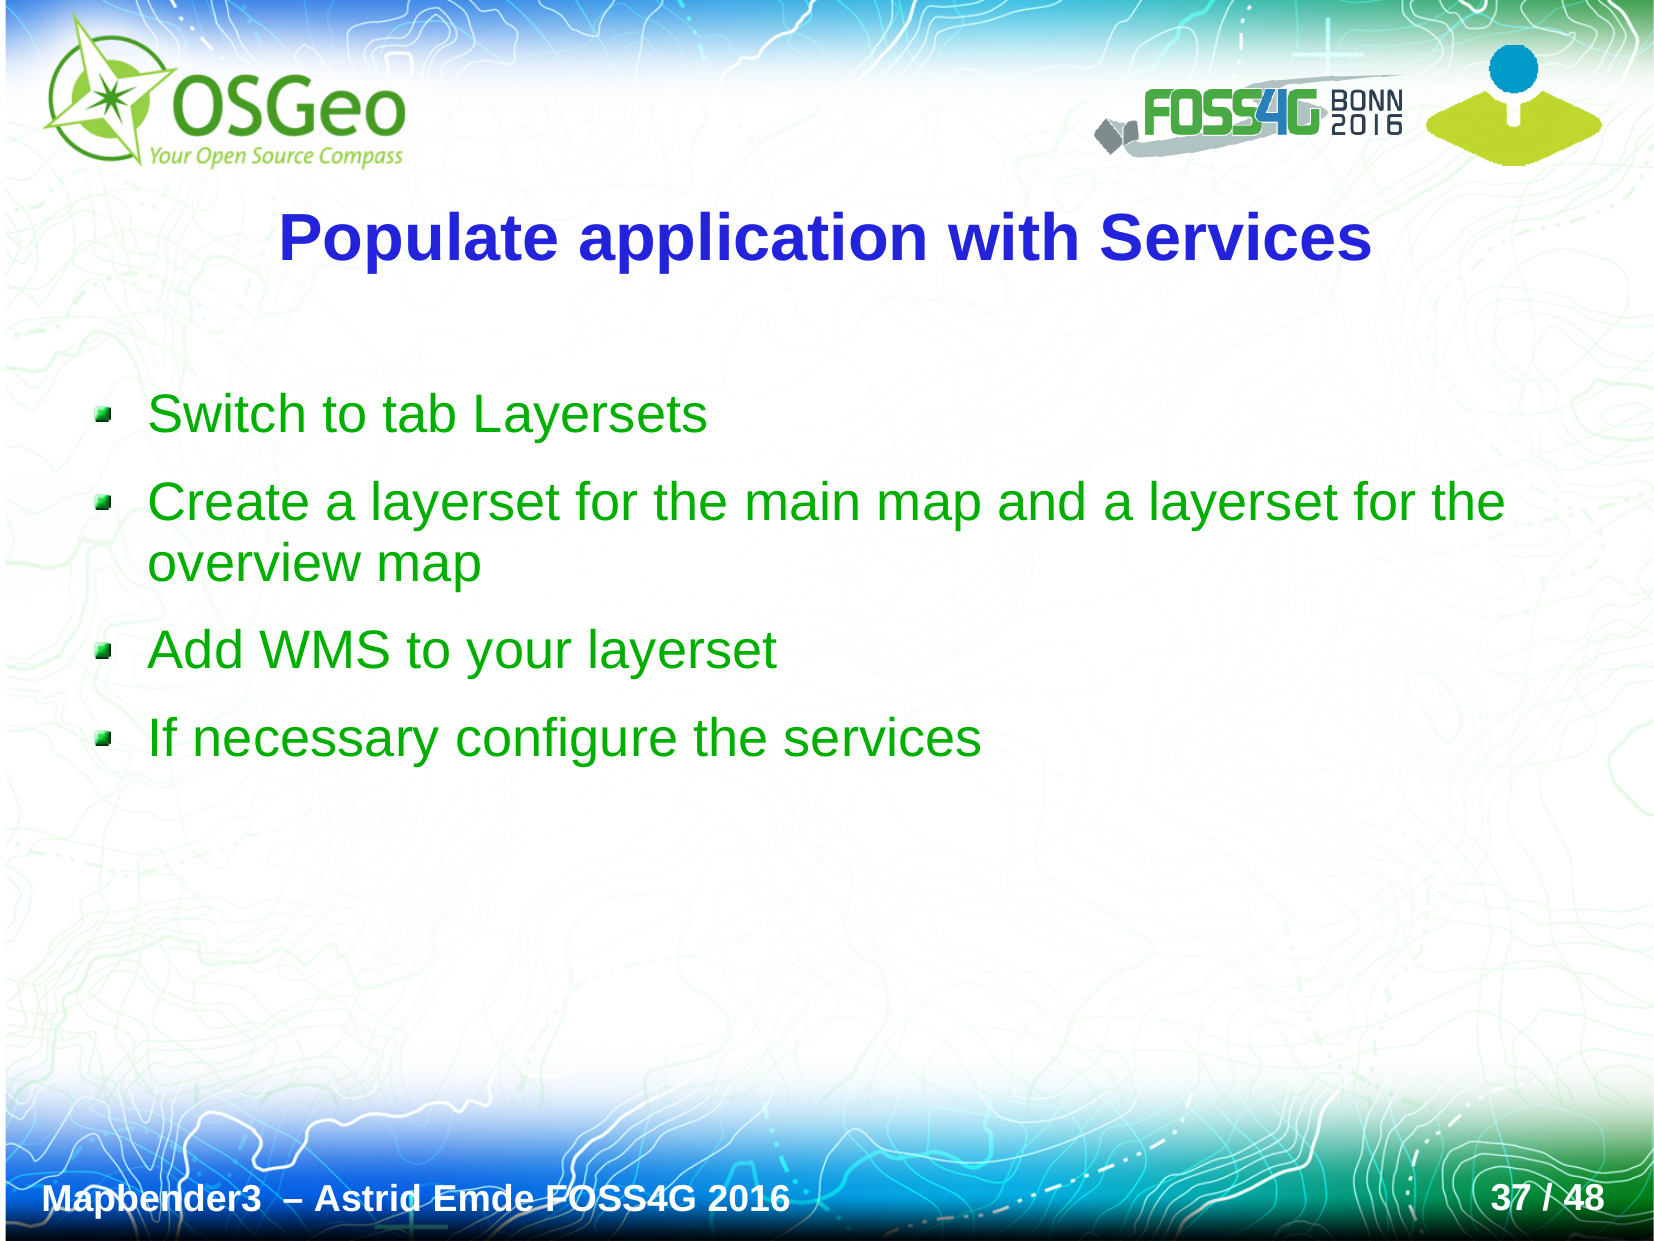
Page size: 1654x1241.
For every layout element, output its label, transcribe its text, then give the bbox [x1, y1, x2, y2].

list Switch to tab Layersets Create a layerset for the main map and a layerset for the overview map Add WMS to your layerset If necessary configure the services [76, 383, 1565, 1188]
picture [5, 0, 1654, 1241]
title Populate application with Services [82, 188, 1571, 361]
